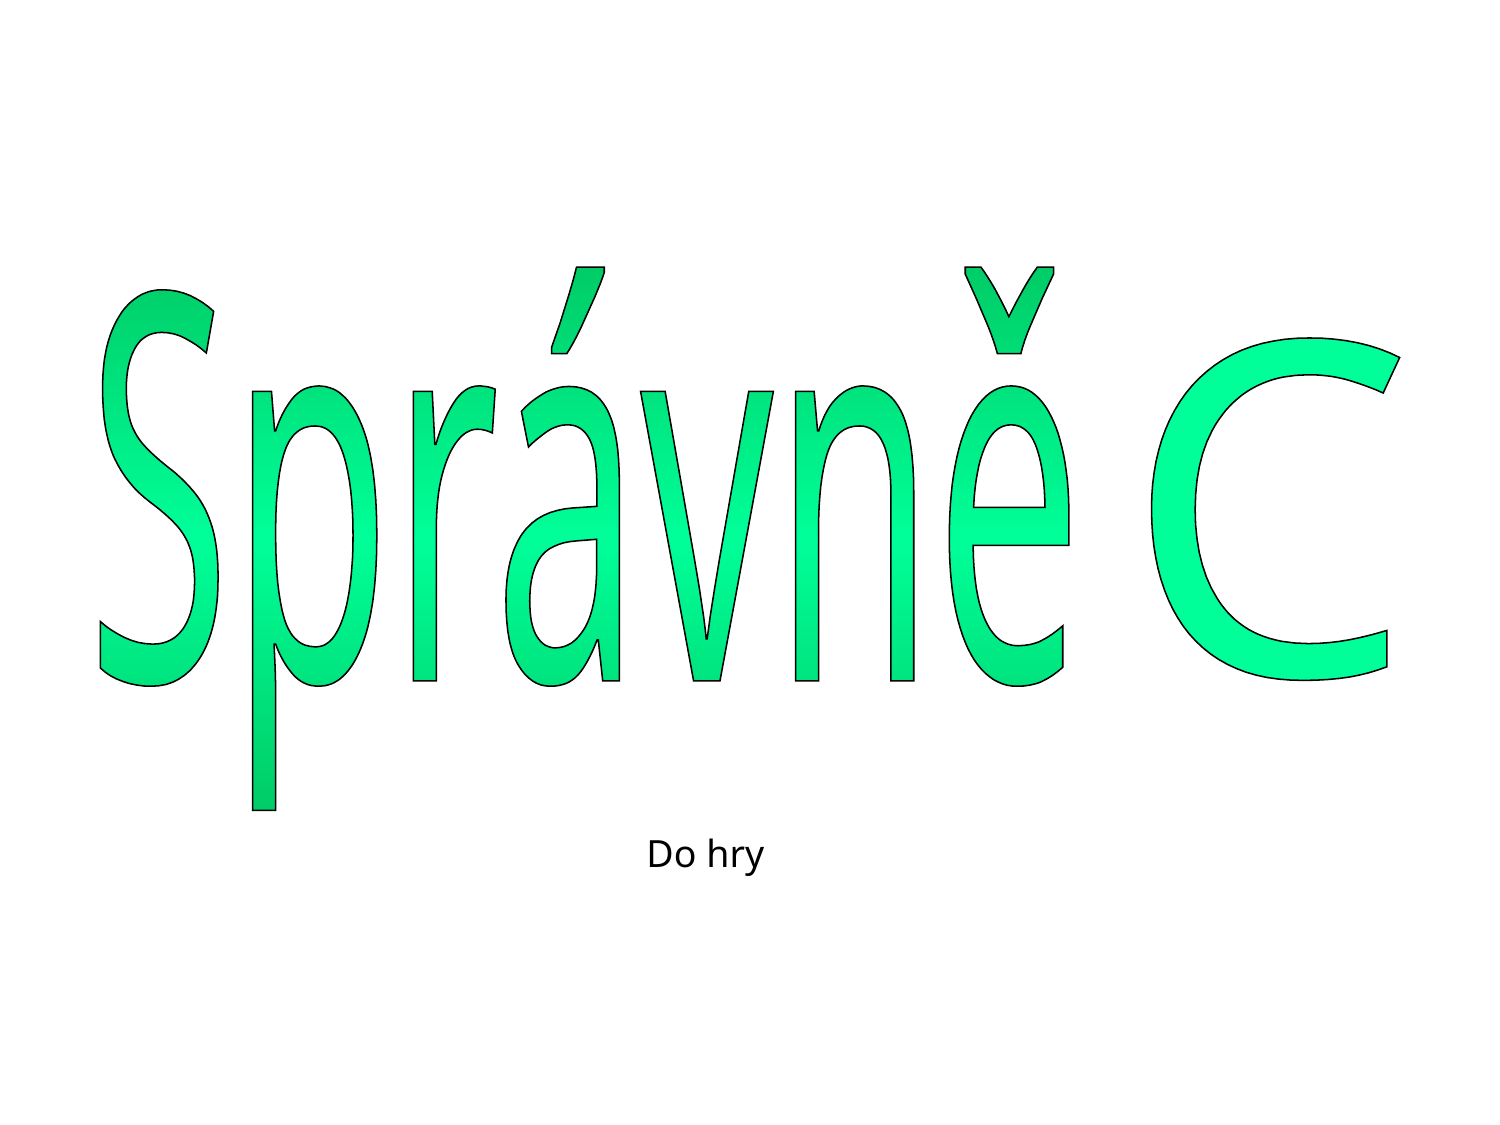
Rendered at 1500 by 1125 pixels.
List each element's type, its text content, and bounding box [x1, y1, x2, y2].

text_box Správně [965, 267, 1054, 354]
text_box Správně [252, 385, 377, 811]
text_box Správně [795, 385, 914, 681]
text_box Správně [100, 289, 219, 687]
text_box Do hry [631, 822, 780, 883]
text_box Správně [949, 385, 1069, 687]
text_box Správně [505, 386, 620, 687]
text_box Správně [551, 267, 605, 354]
text_box Správně [413, 385, 496, 681]
text_box C [1151, 337, 1400, 681]
text_box Správně [640, 391, 774, 681]
